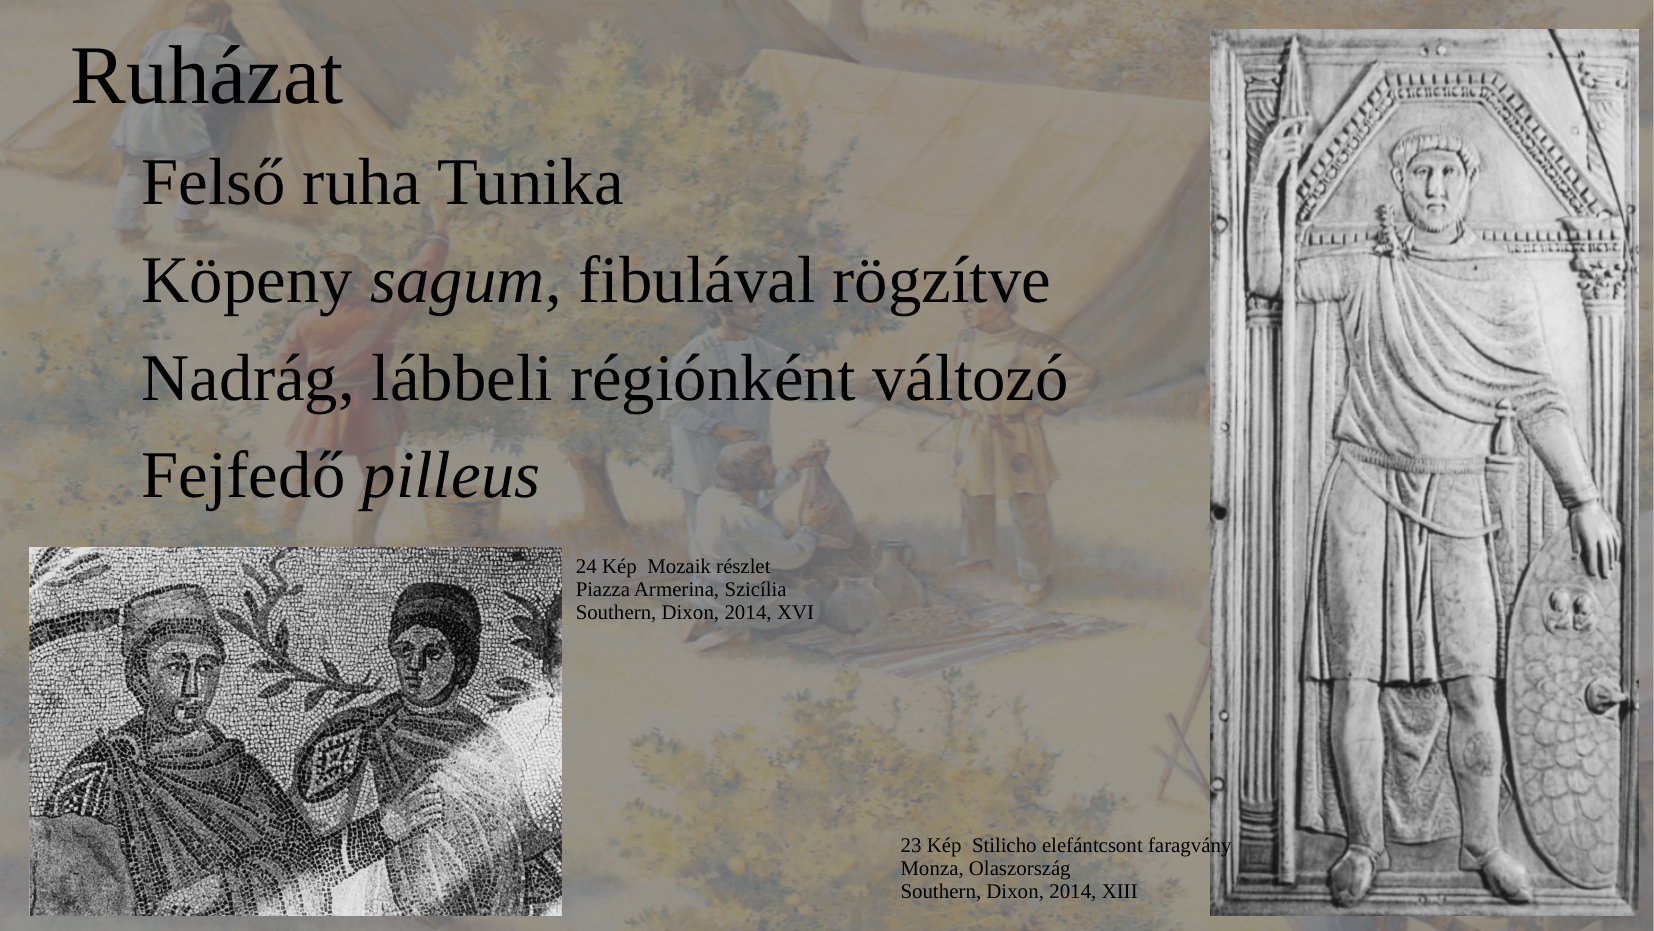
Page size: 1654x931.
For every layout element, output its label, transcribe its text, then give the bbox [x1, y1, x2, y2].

text_box 23 Kép Stilicho elefántcsont faragvány Monza, Olaszország Southern, Dixon, 2014, XIII [885, 826, 1300, 931]
list Ruházat Felső ruha Tunika Köpeny sagum, fibulával rögzítve Nadrág, lábbeli régiónként változó Fejfedő pilleus [0, 29, 1123, 562]
picture [0, 0, 1654, 931]
text_box 24 Kép Mozaik részlet Piazza Armerina, Szicília Southern, Dixon, 2014, XVI [561, 548, 975, 667]
